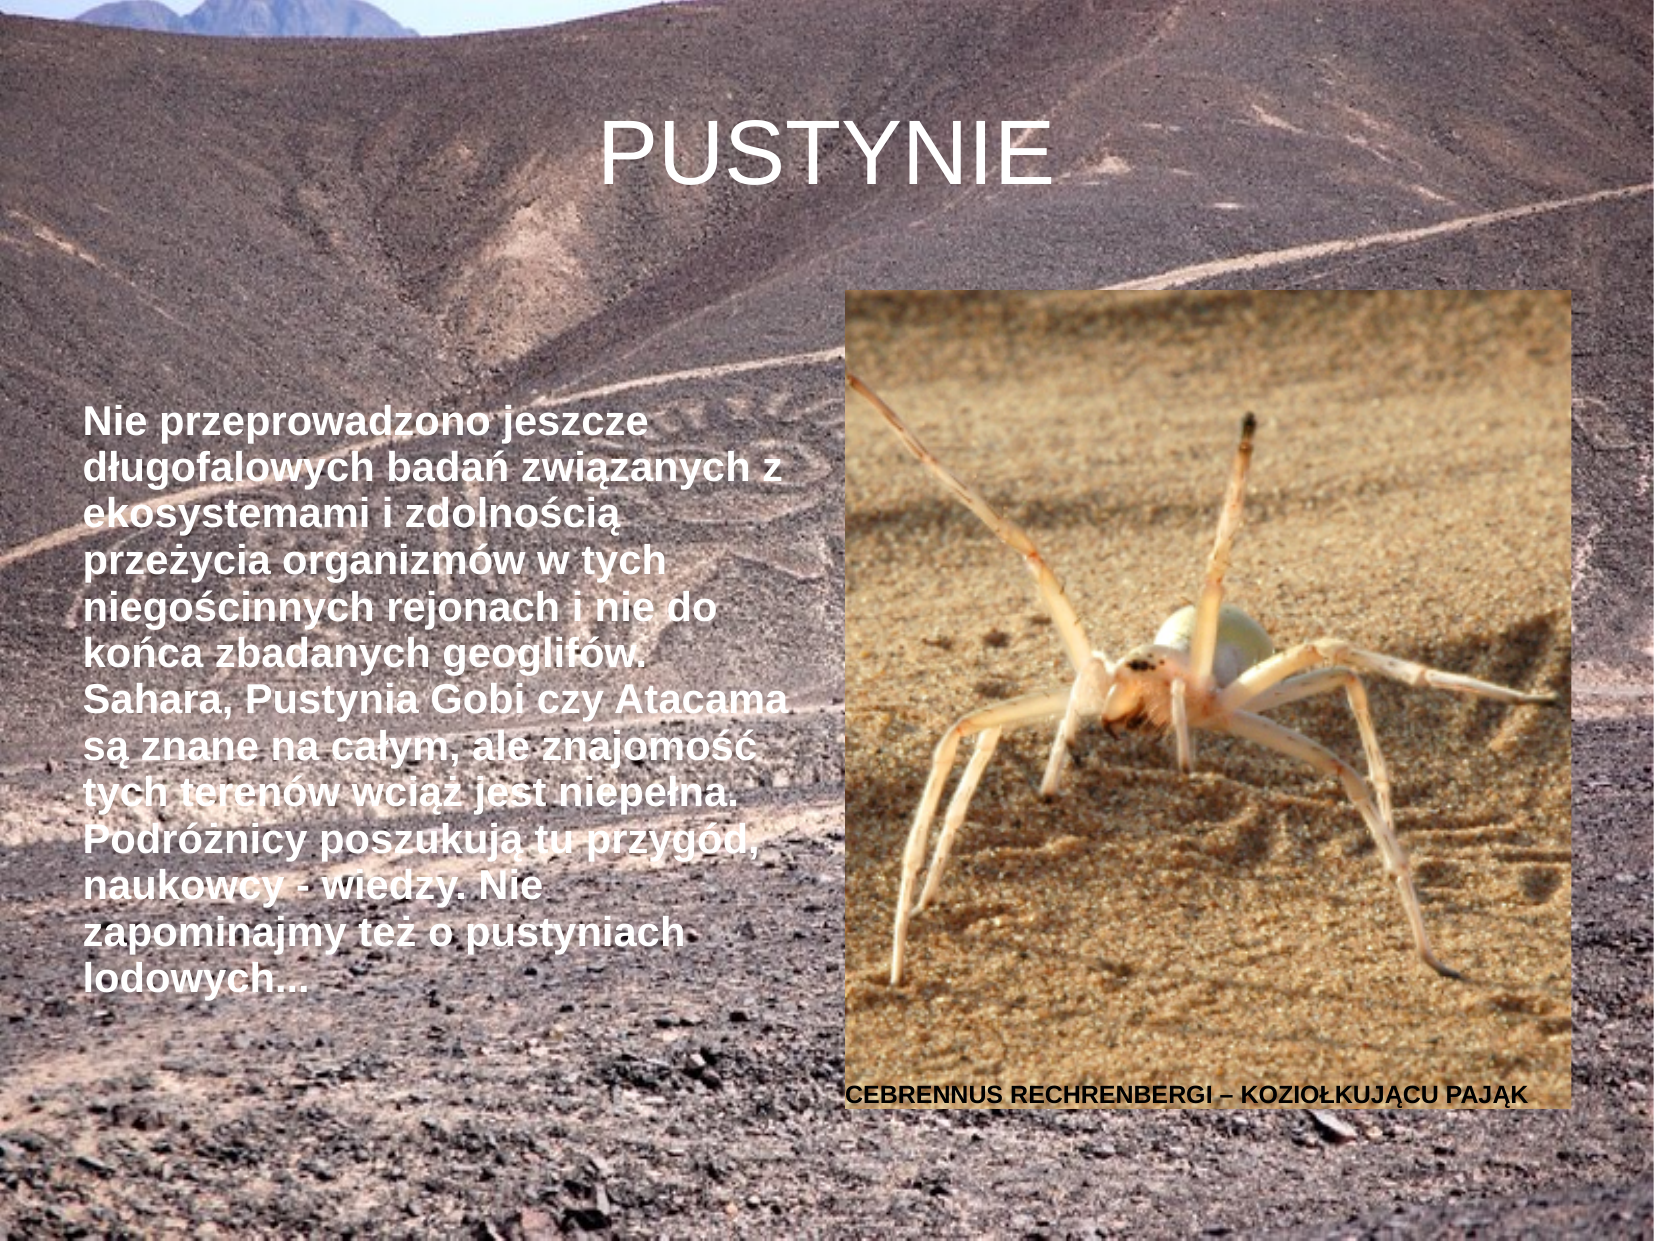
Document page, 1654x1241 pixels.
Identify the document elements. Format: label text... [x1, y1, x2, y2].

picture [0, 0, 1654, 1241]
title PUSTYNIE [82, 49, 1571, 257]
list CEBRENNUS RECHRENBERGI – KOZIOŁKUJĄCU PAJĄK [845, 290, 1572, 1109]
list Nie przeprowadzono jeszcze długofalowych badań związanych z ekosystemami i zdolnością przeżycia organizmów w tych niegościnnych rejonach i nie do końca zbadanych geoglifów. Sahara, Pustynia Gobi czy Atacama są znane na całym, ale znajomość tych terenów wciąż jest niepełna. Podróżnicy poszukują tu przygód, naukowcy - wiedzy. Nie zapominajmy też o pustyniach lodowych... [82, 290, 809, 1109]
